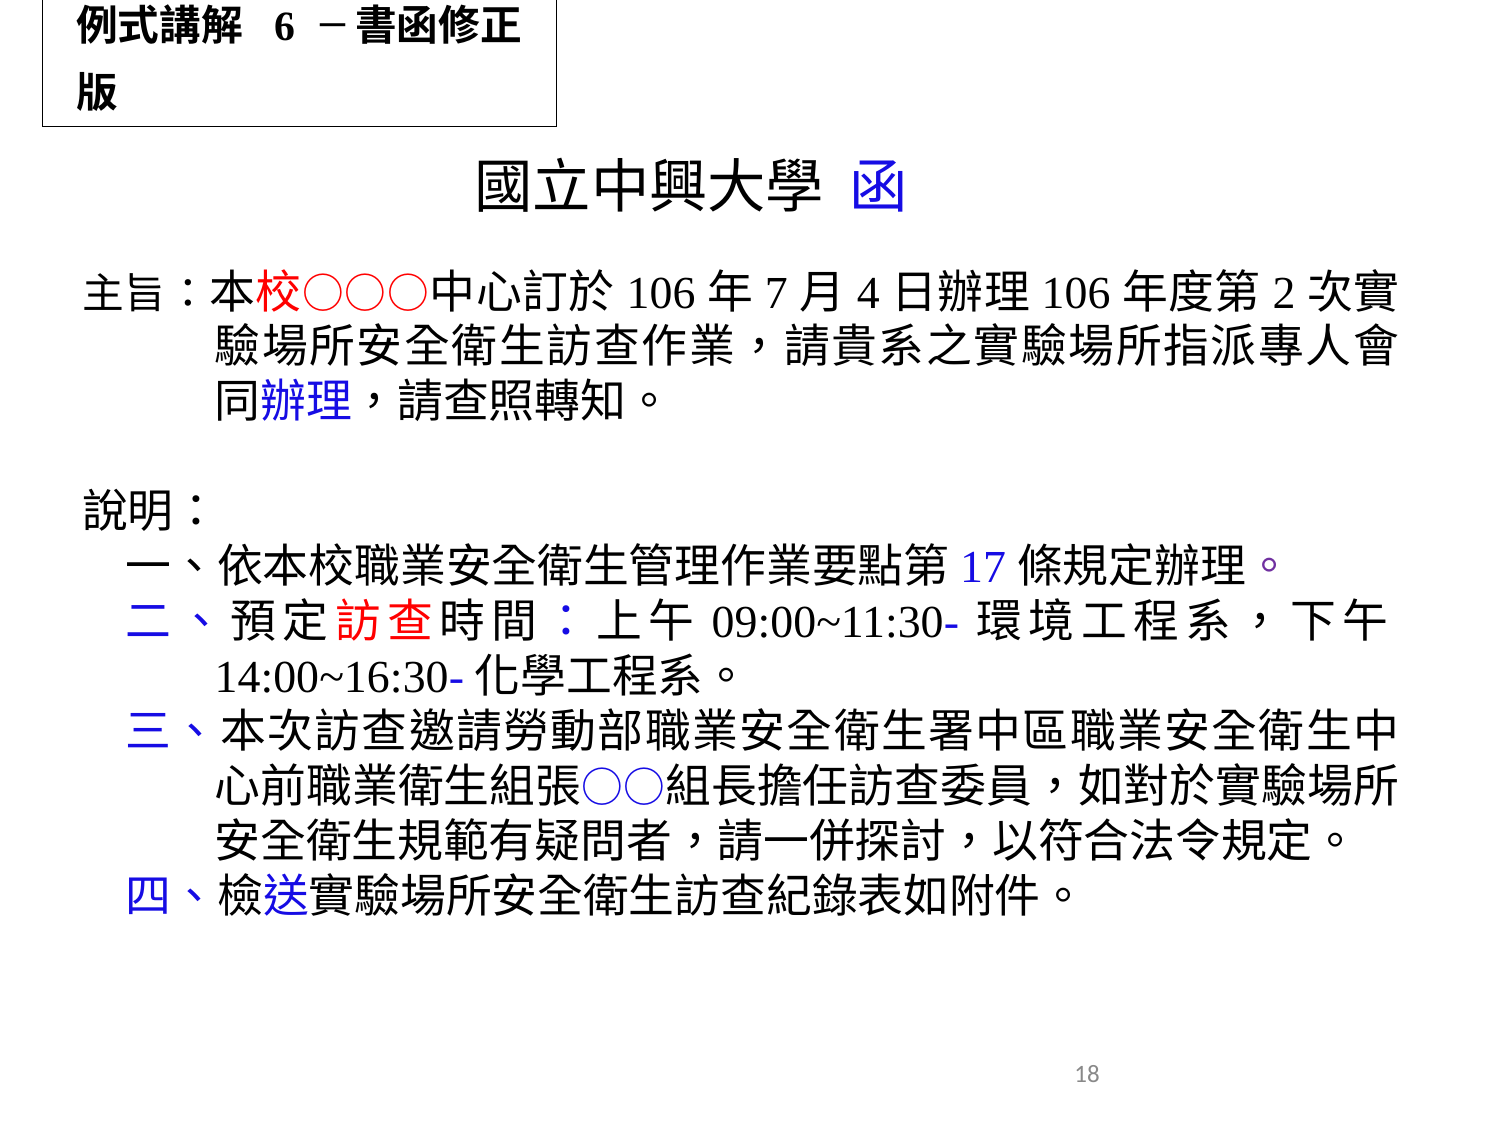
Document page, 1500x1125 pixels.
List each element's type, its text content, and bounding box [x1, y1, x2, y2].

text_box 主旨：本校○○○中心訂於106年7月4日辦理106年度第2次實驗場所安全衛生訪查作業，請貴系之實驗場所指派專人會同辦理，請查照轉知。 說明： 一、依本校職業安全衛生管理作業要點第17條規定辦理。 二、預定訪查時間：上午09:00~11:30-環境工程系，下午14:00~16:30-化學工程系。 三、本次訪查邀請勞動部職業安全衛生署中區職業安全衛生中心前職業衛生組張○○組長擔任訪查委員，如對於實驗場所安全衛生規範有疑問者，請一併探討，以符合法令規定。 四、檢送實驗場所安全衛生訪查紀錄表如附件。 [67, 255, 1414, 930]
text_box 18 [1059, 1042, 1397, 1103]
text_box 例式講解 6 ─書函修正版 [42, 16, 557, 103]
text_box 國立中興大學 函 [460, 142, 923, 227]
